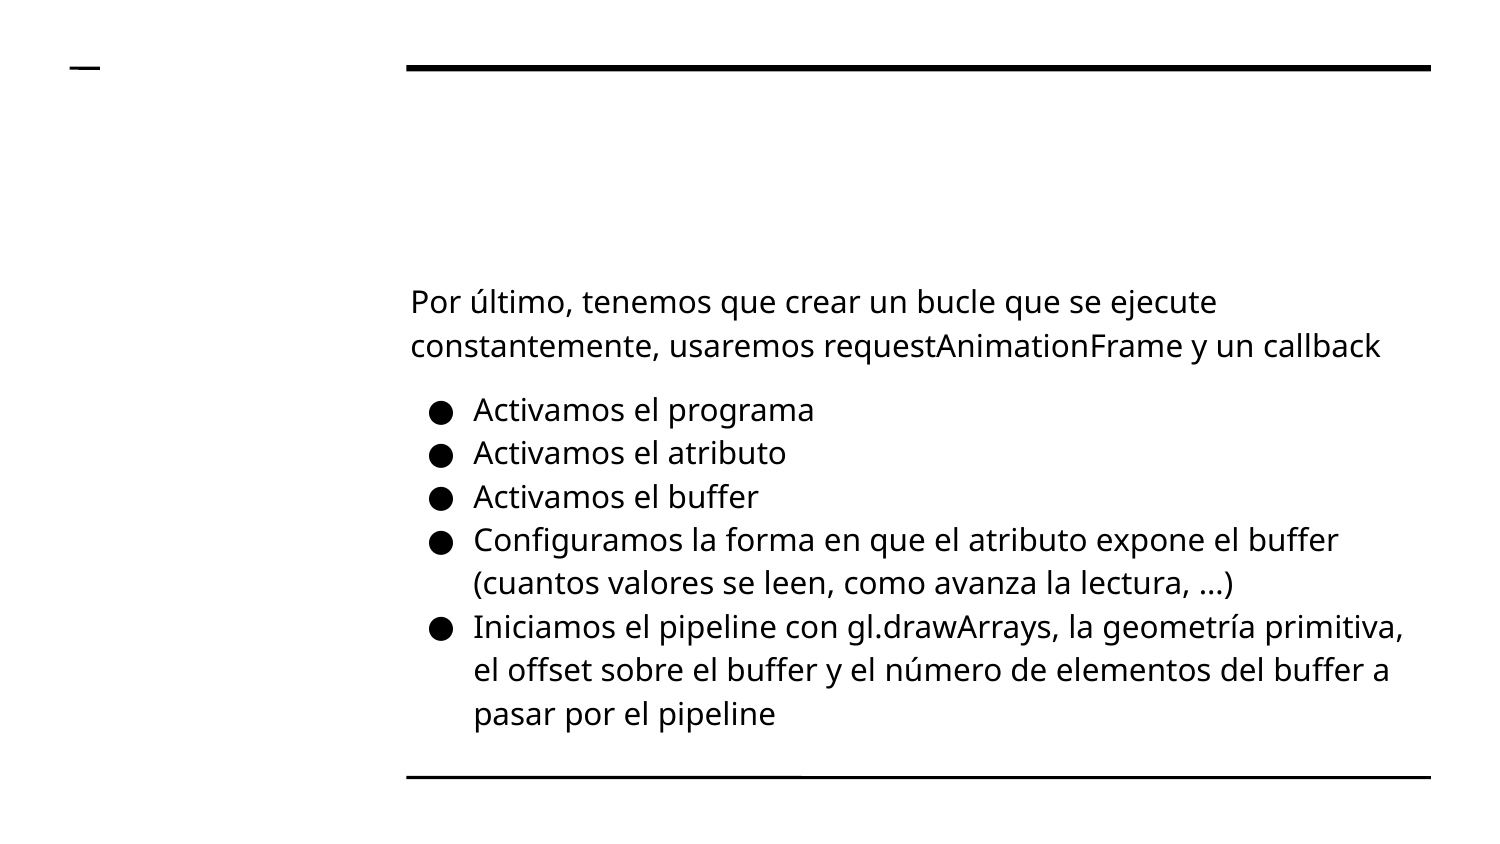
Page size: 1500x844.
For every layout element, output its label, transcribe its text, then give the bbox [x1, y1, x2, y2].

list Por último, tenemos que crear un bucle que se ejecute constantemente, usaremos requestAnimationFrame y un callback Activamos el programa Activamos el atributo Activamos el buffer Configuramos la forma en que el atributo expone el buffer (cuantos valores se leen, como avanza la lectura, …) Iniciamos el pipeline con gl.drawArrays, la geometría primitiva, el offset sobre el buffer y el número de elementos del buffer a pasar por el pipeline [395, 261, 1433, 755]
